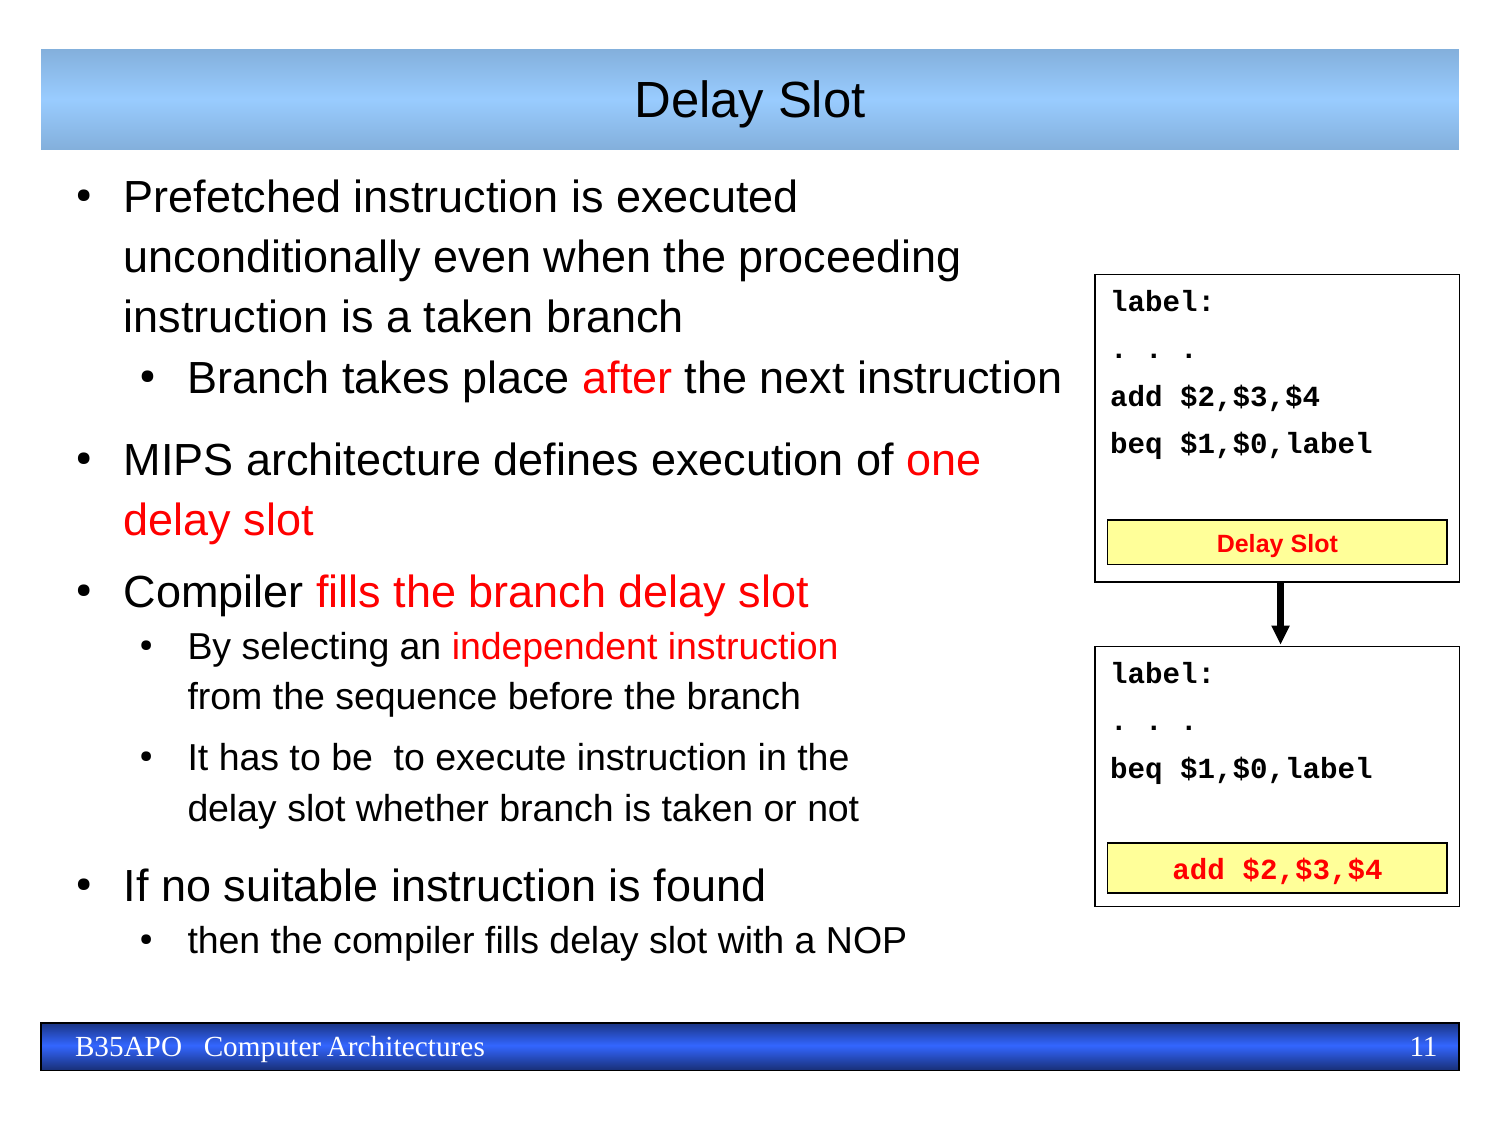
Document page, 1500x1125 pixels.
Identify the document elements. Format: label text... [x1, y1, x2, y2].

text_box add $2,$3,$4 [1107, 843, 1448, 894]
text_box Delay Slot [1107, 519, 1448, 565]
text_box label: . . . add $2,$3,$4 beq $1,$0,label [1095, 274, 1460, 582]
title Delay Slot [41, 49, 1459, 150]
list Prefetched instruction is executed unconditionally even when the proceeding instruction is a taken branch Branch takes place after the next instruction MIPS architecture defines execution of one delay slot Compiler fills the branch delay slot By selecting an independent instruction from the sequence before the branch It has to be to execute instruction in the delay slot whether branch is taken or not If no suitable instruction is found then the compiler fills delay slot with a NOP [59, 161, 1071, 1025]
text_box label: . . . beq $1,$0,label [1095, 646, 1460, 907]
